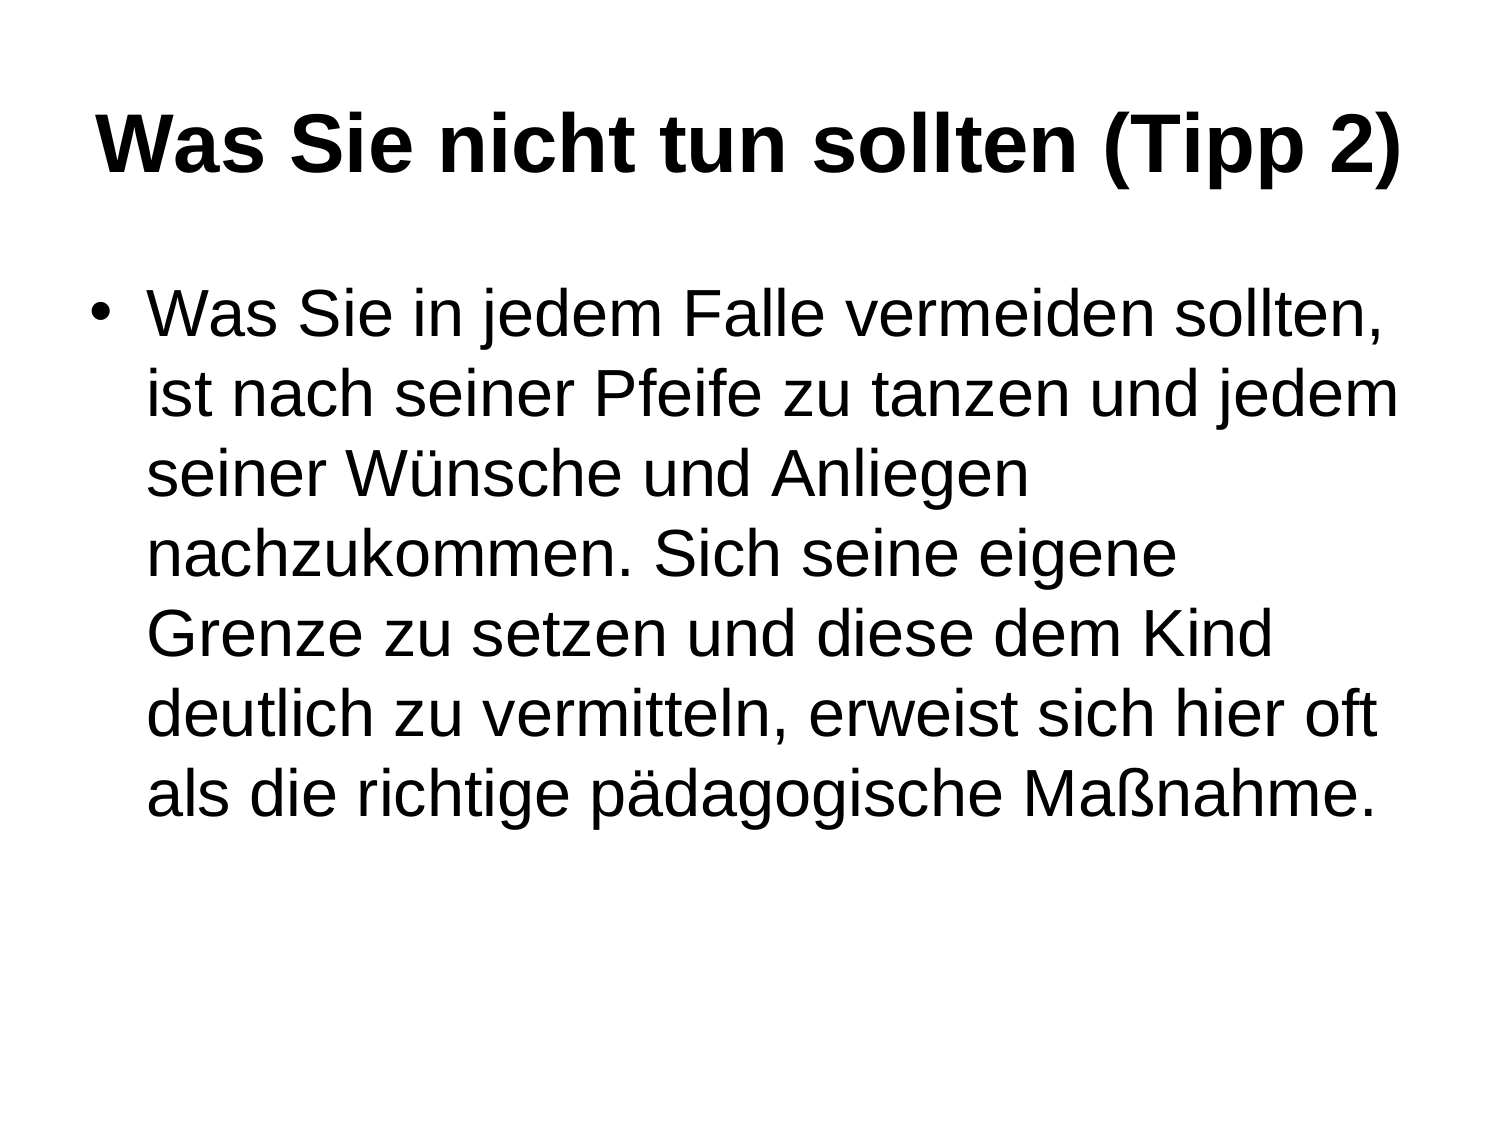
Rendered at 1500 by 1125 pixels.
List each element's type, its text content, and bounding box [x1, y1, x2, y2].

title Was Sie nicht tun sollten (Tipp 2) [75, 45, 1426, 233]
list Was Sie in jedem Falle vermeiden sollten, ist nach seiner Pfeife zu tanzen und jedem seiner Wünsche und Anliegen nachzukommen. Sich seine eigene Grenze zu setzen und diese dem Kind deutlich zu vermitteln, erweist sich hier oft als die richtige pädagogische Maßnahme. [75, 262, 1426, 1005]
